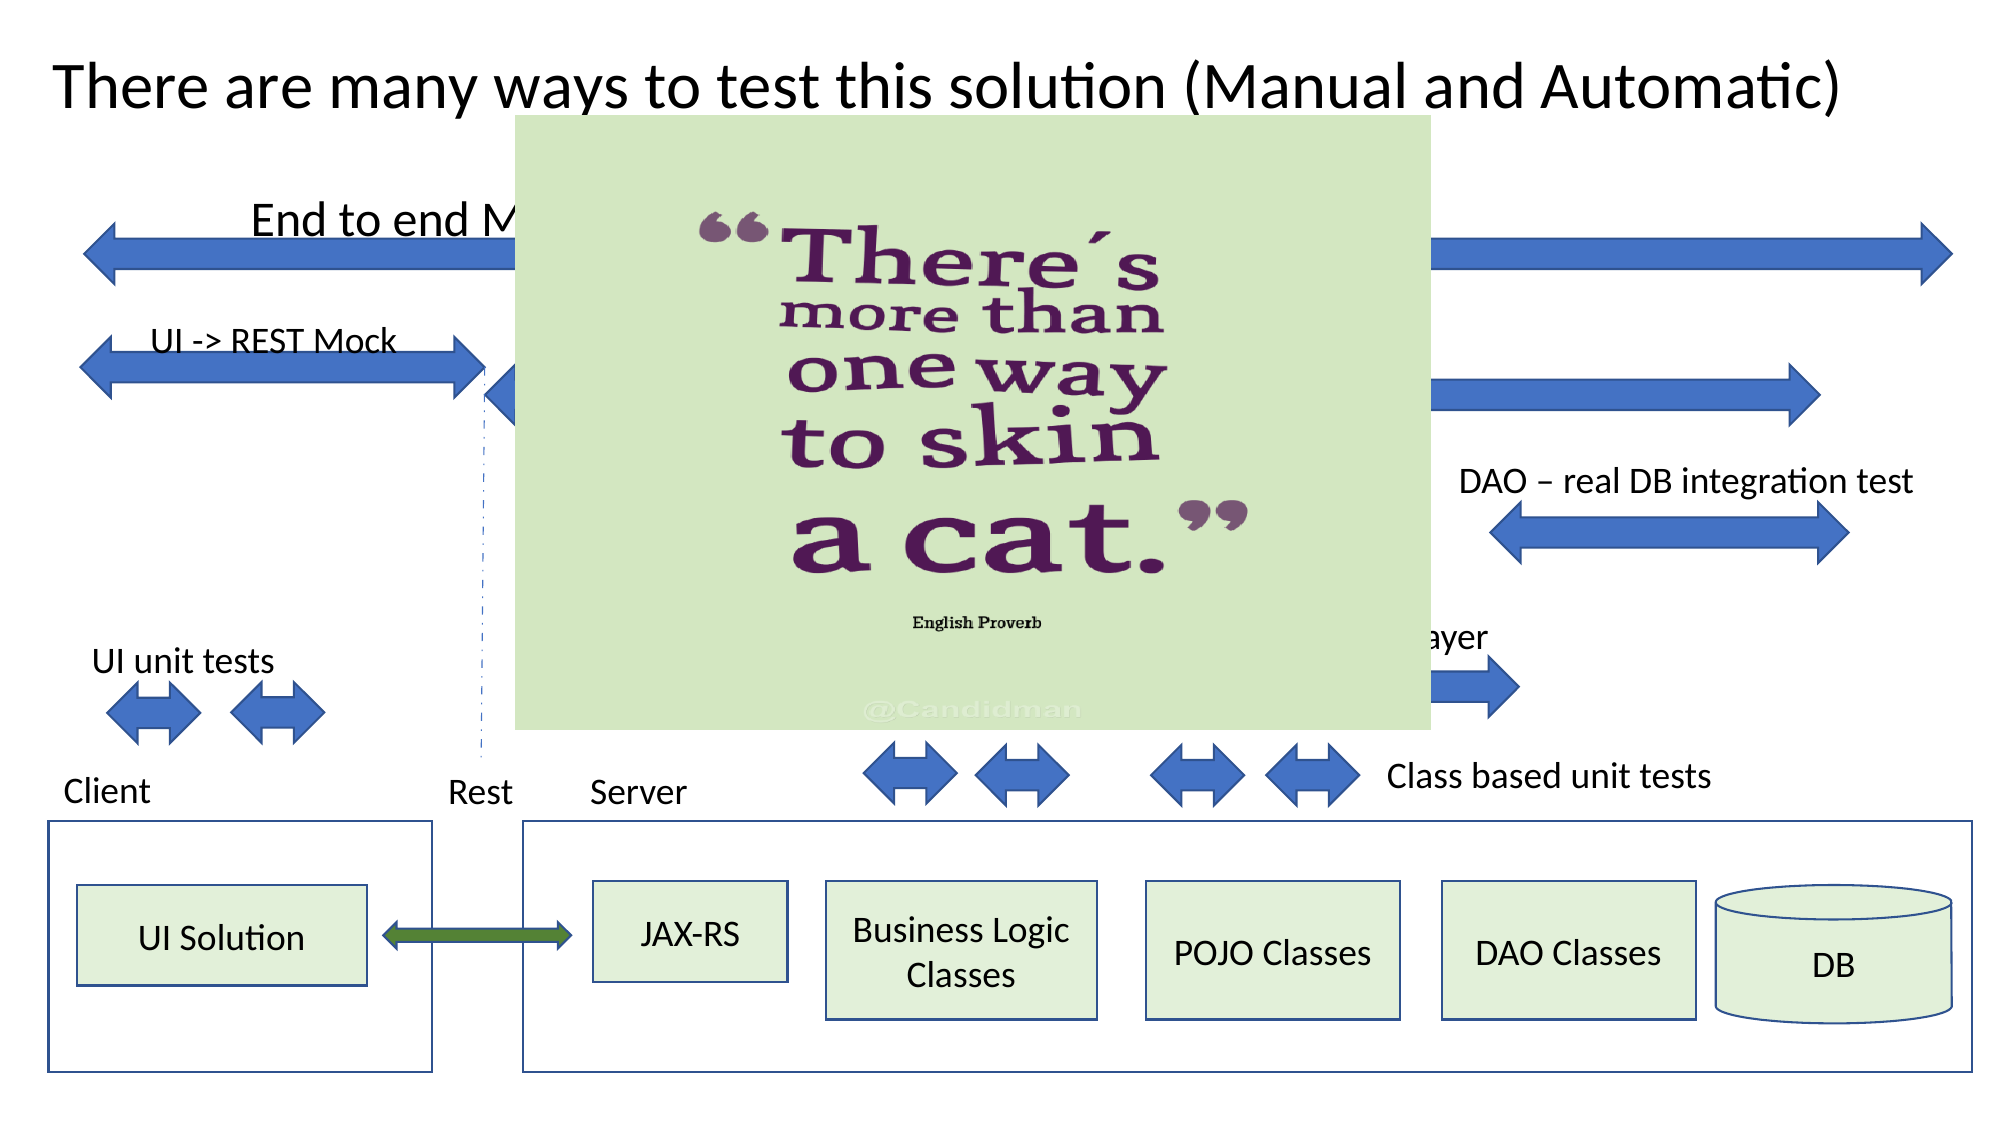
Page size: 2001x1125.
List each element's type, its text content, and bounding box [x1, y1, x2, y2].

text_box There are many ways to test this solution (Manual and Automatic) [37, 34, 1873, 131]
text_box [1431, 364, 1820, 426]
text_box DAO – real DB integration test [1443, 448, 1936, 509]
text_box [1151, 744, 1245, 806]
text_box [1266, 744, 1360, 806]
text_box [80, 336, 485, 398]
text_box [486, 364, 515, 425]
text_box UI -> REST Mock [135, 309, 416, 370]
text_box [1431, 665, 1519, 718]
text_box [863, 742, 957, 804]
text_box Class based unit tests [1371, 743, 1740, 804]
text_box Server [575, 759, 704, 820]
text_box [107, 690, 201, 744]
text_box POJO Classes [1146, 881, 1400, 1020]
text_box End to end Manual Tests [235, 179, 515, 256]
text_box UI unit tests [76, 628, 293, 690]
text_box DB [1715, 885, 1952, 1024]
text_box [383, 922, 572, 949]
text_box [84, 223, 515, 285]
text_box UI Solution [77, 885, 367, 986]
text_box Client [48, 758, 168, 820]
text_box [975, 744, 1069, 806]
picture [515, 115, 1431, 730]
text_box [231, 682, 325, 743]
text_box JAX-RS [593, 881, 788, 982]
text_box Rest [433, 759, 530, 821]
text_box DAO Classes [1442, 881, 1696, 1020]
text_box Business Logic Classes [826, 881, 1097, 1020]
text_box [1431, 223, 1952, 285]
text_box [1490, 509, 1849, 563]
text_box Behaviour unit tests -> mocked DB/DAO layer [1431, 604, 1522, 665]
